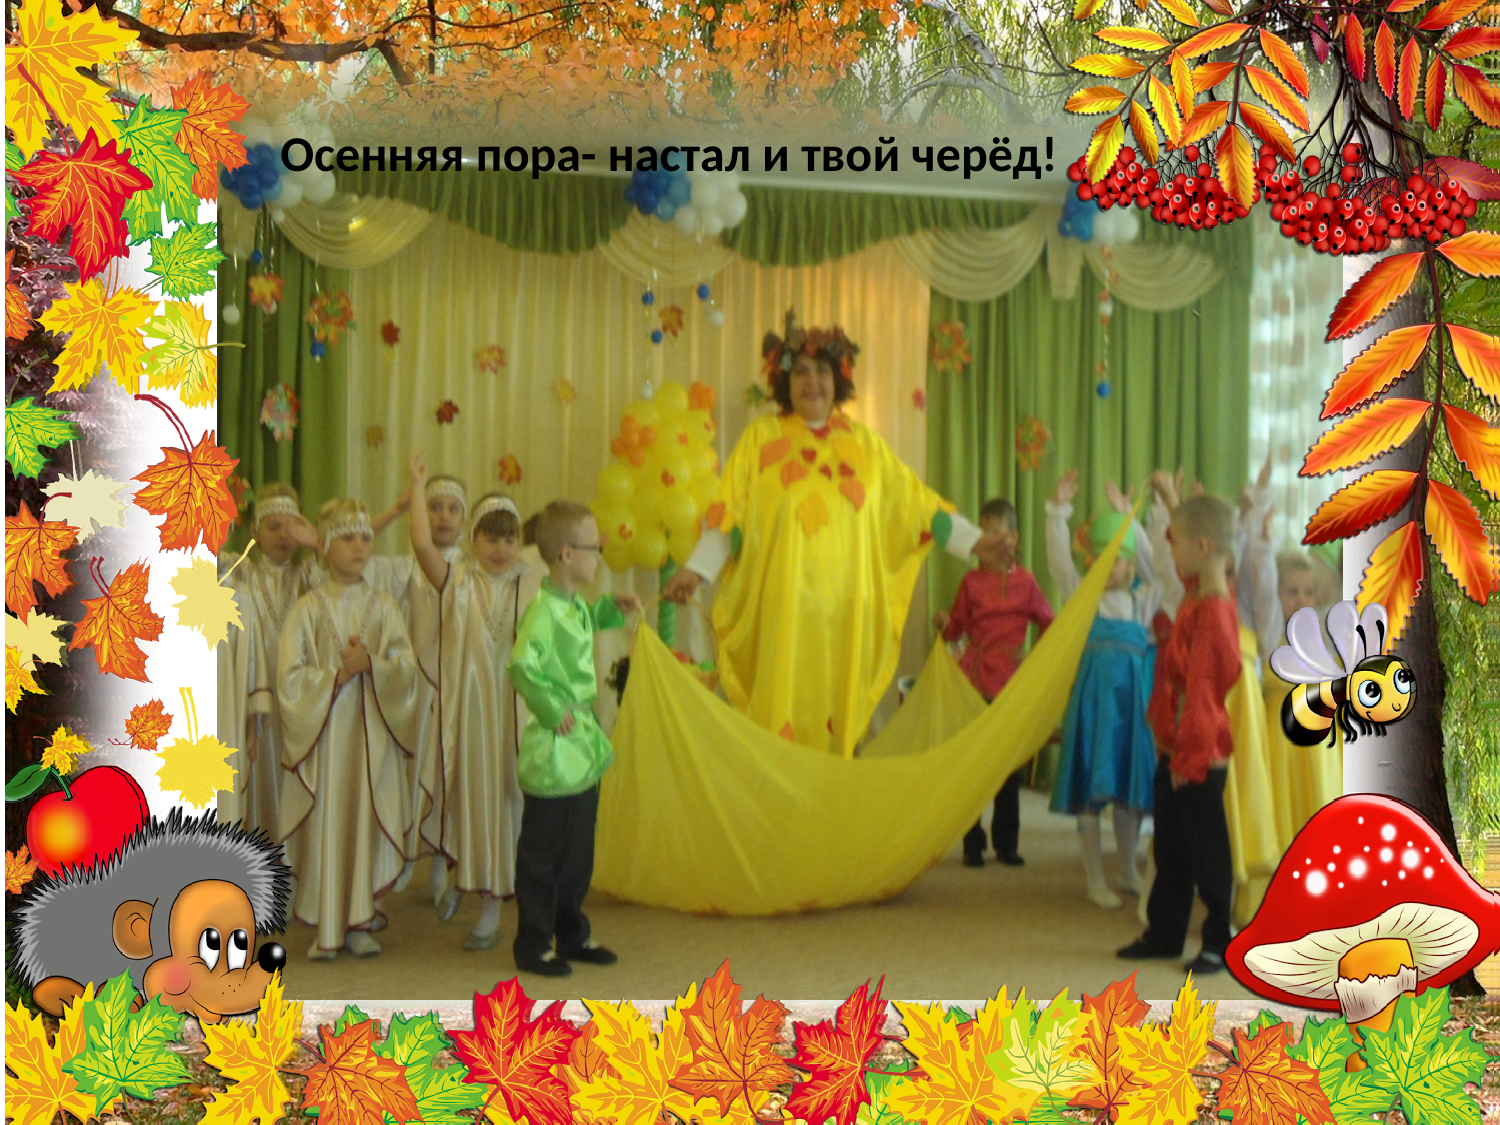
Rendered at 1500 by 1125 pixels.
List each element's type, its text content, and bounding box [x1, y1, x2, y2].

picture [5, 0, 1500, 1125]
text_box Осенняя пора- настал и твой черёд! [265, 113, 1258, 234]
